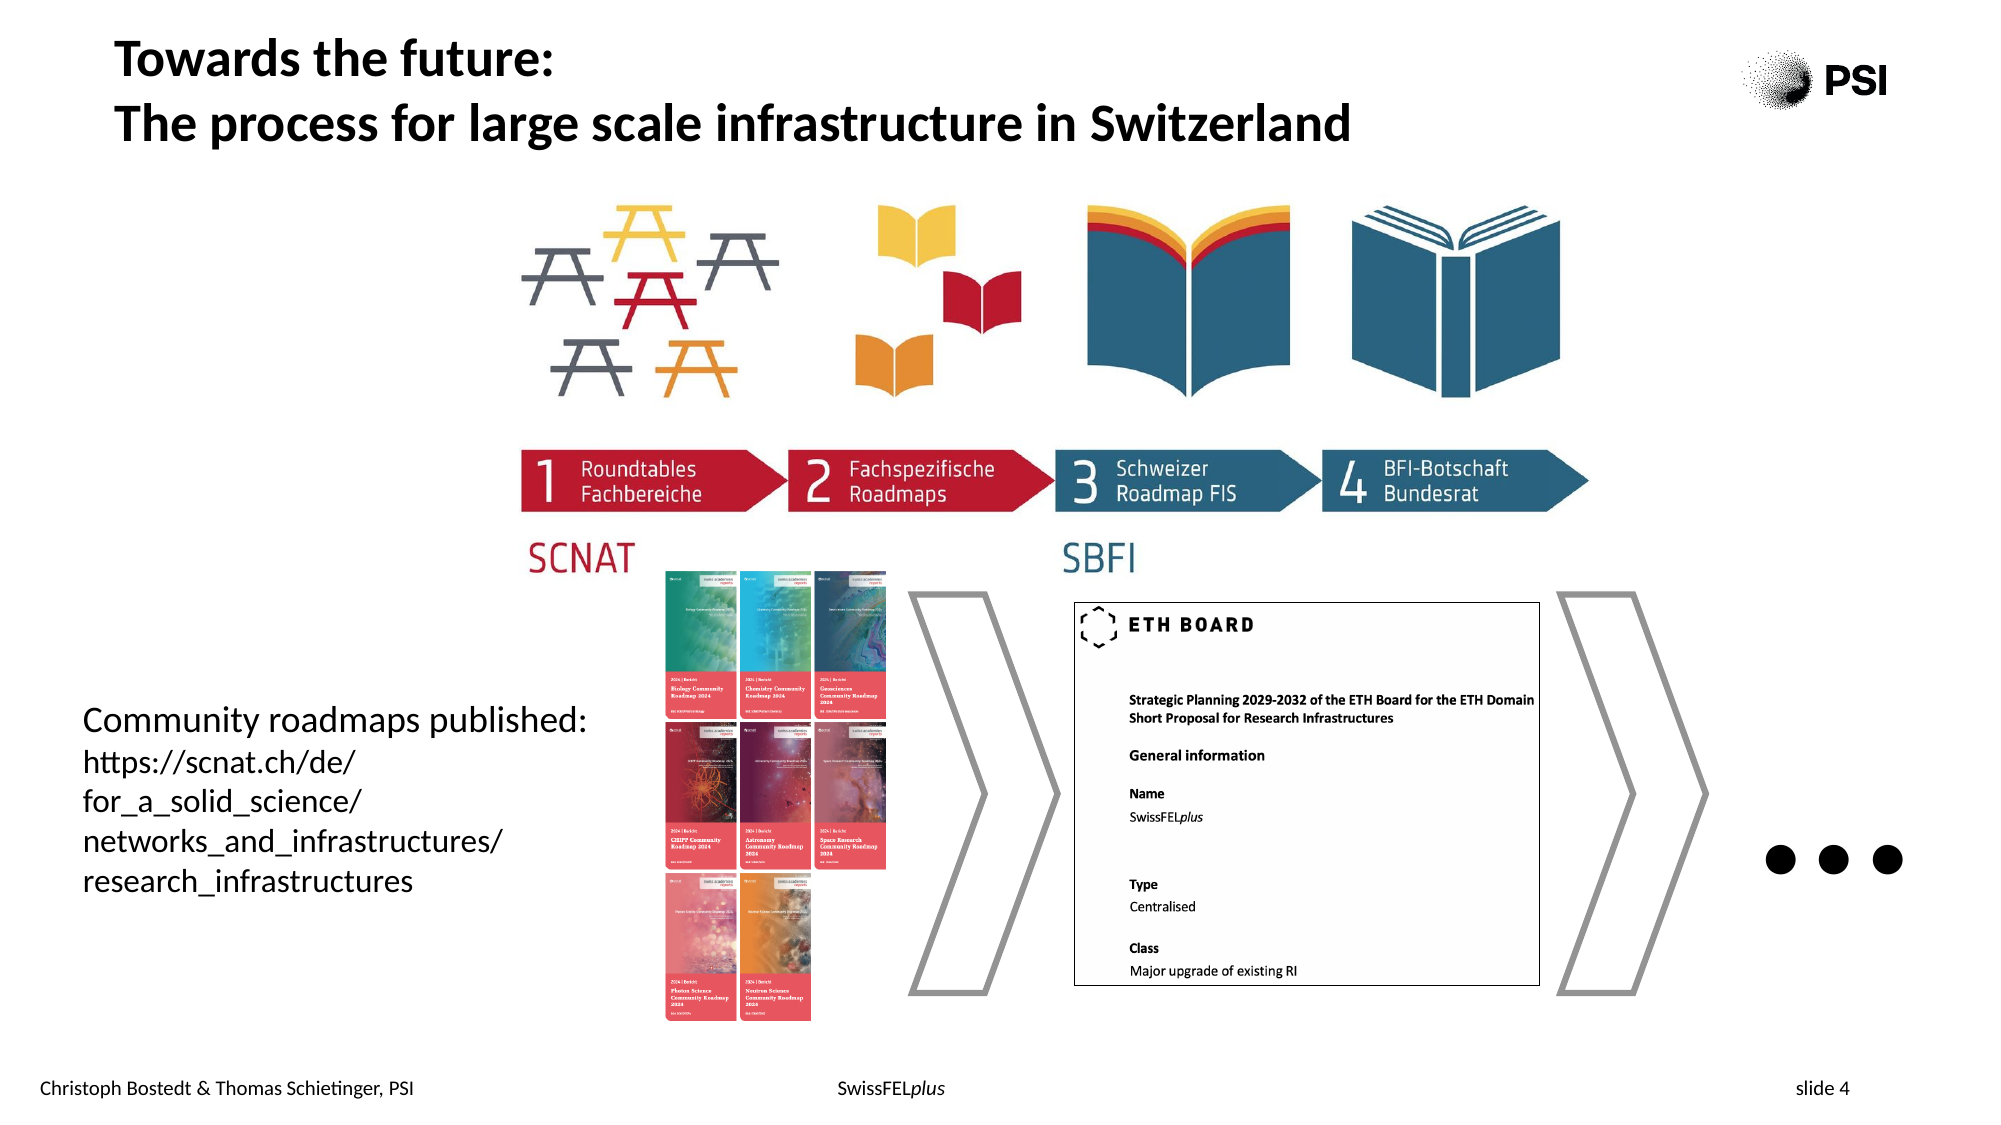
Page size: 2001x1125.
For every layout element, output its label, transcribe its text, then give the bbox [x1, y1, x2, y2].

picture [1074, 602, 1540, 986]
picture [519, 183, 1590, 1024]
title ... [1754, 673, 1939, 910]
text_box [1560, 594, 1706, 994]
text_box Community roadmaps published: https://scnat.ch/de/for_a_solid_science/ networks_and_infrastructures/ research_infrastructures [82, 694, 596, 900]
title Towards the future: The process for large scale infrastructure in Switzerland [114, 22, 1825, 163]
text_box [912, 594, 1058, 994]
